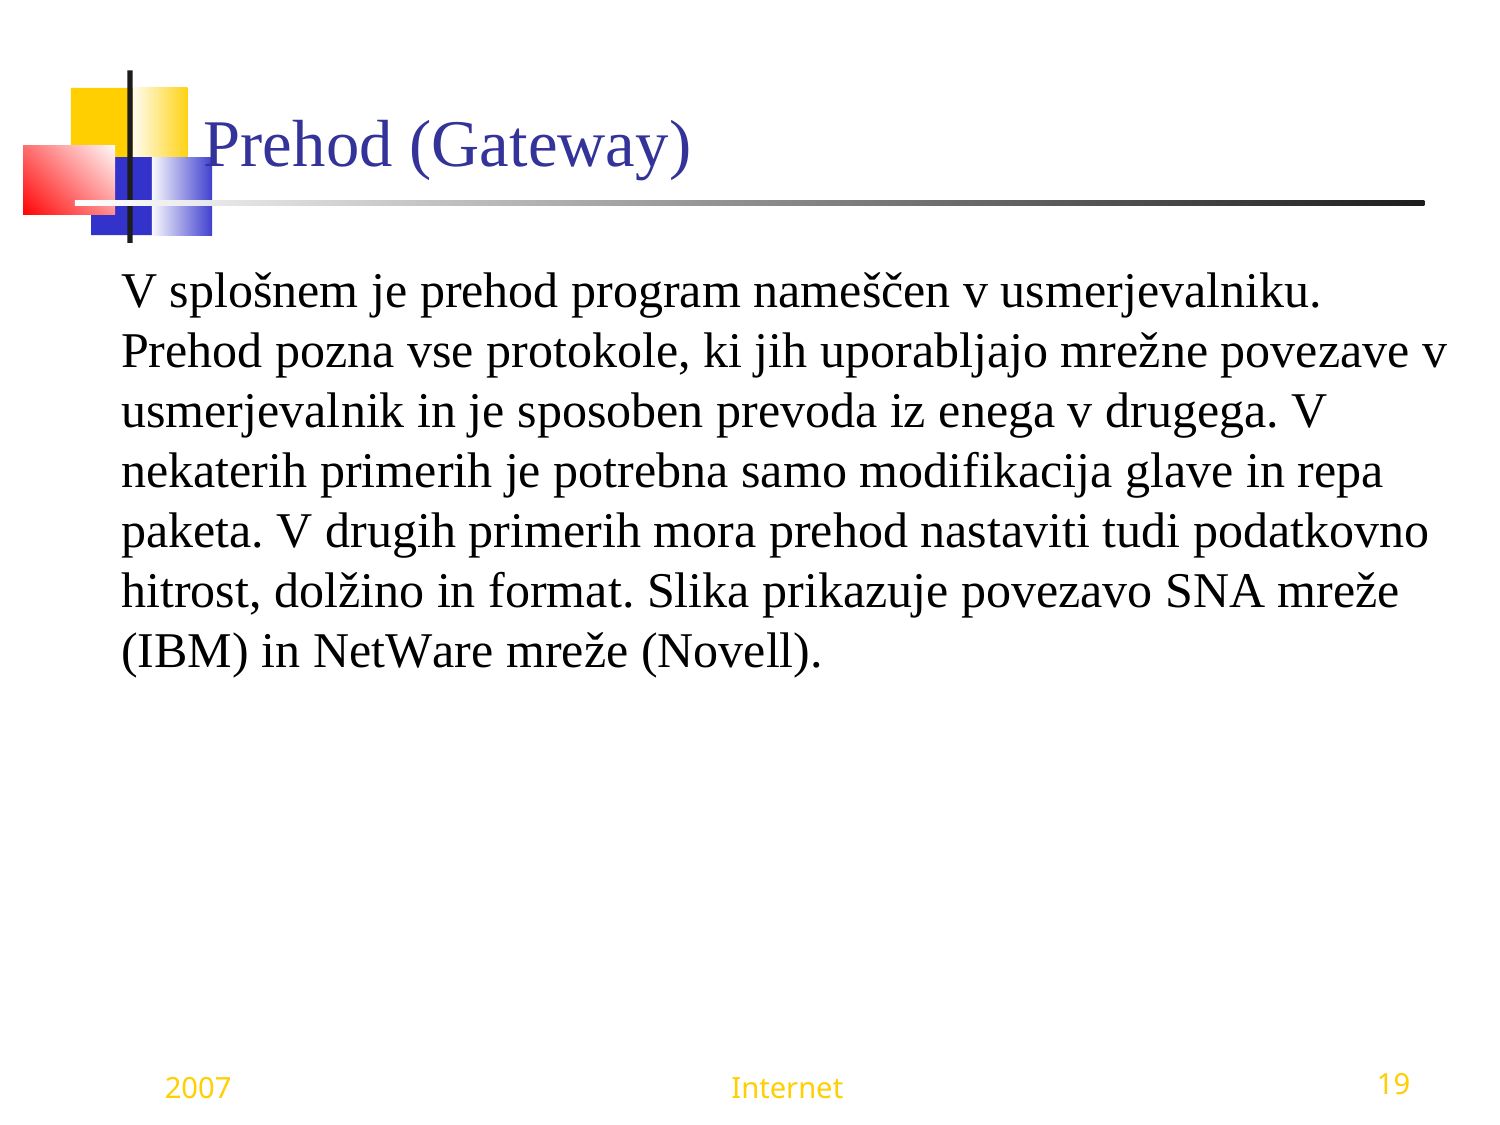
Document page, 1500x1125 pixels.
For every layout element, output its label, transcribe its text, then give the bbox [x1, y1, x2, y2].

list V splošnem je prehod program nameščen v usmerjevalniku. Prehod pozna vse protokole, ki jih uporabljajo mrežne povezave v usmerjevalnik in je sposoben prevoda iz enega v drugega. V nekaterih primerih je potrebna samo modifikacija glave in repa paketa. V drugih primerih mora prehod nastaviti tudi podatkovno hitrost, dolžino in format. Slika prikazuje povezavo SNA mreže (IBM) in NetWare mreže (Novell). [50, 249, 1469, 1007]
text_box Internet [549, 1037, 1026, 1113]
text_box 2007 [150, 1037, 463, 1113]
text_box <number> [1112, 1037, 1426, 1113]
title Prehod (Gateway) [188, 92, 1468, 188]
